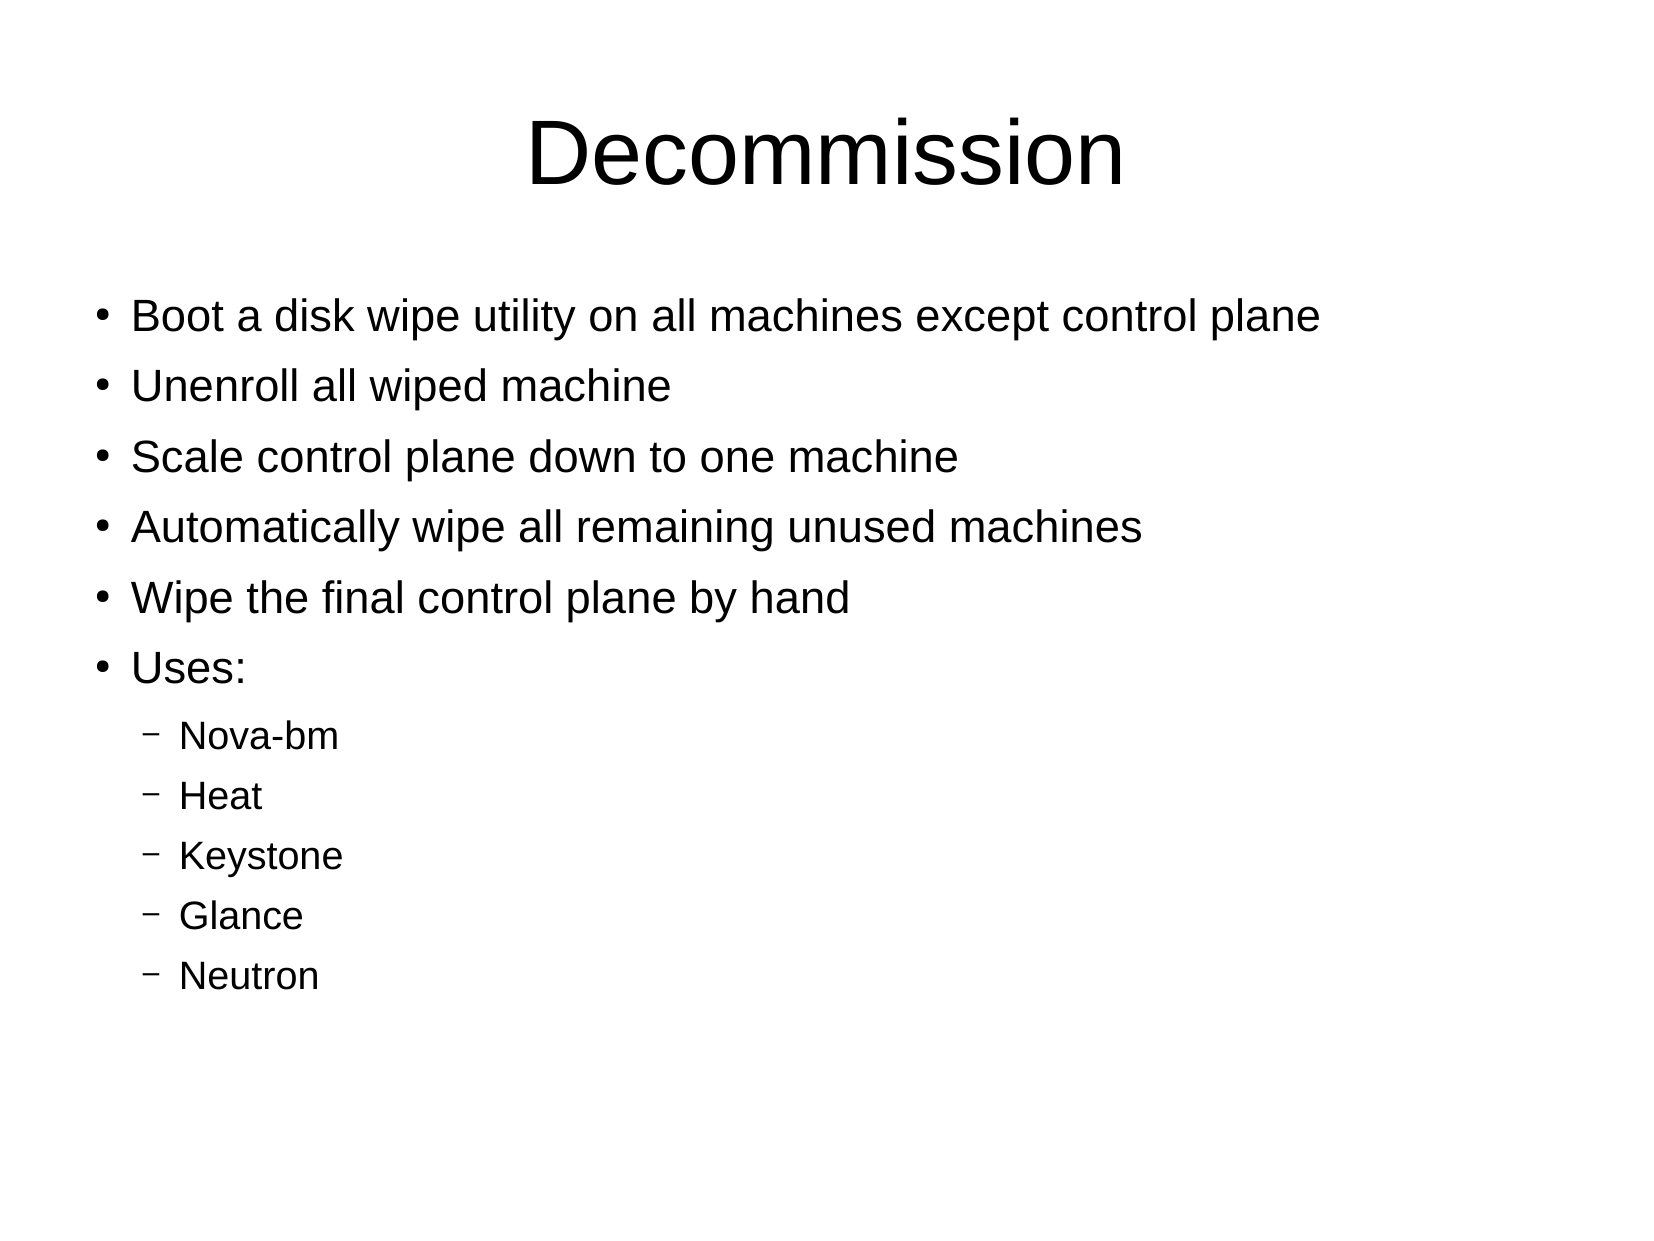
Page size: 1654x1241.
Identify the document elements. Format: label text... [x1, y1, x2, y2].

title Decommission [82, 49, 1571, 257]
list Boot a disk wipe utility on all machines except control plane Unenroll all wiped machine Scale control plane down to one machine Automatically wipe all remaining unused machines Wipe the final control plane by hand Uses: Nova-bm Heat Keystone Glance Neutron [82, 290, 1571, 1010]
